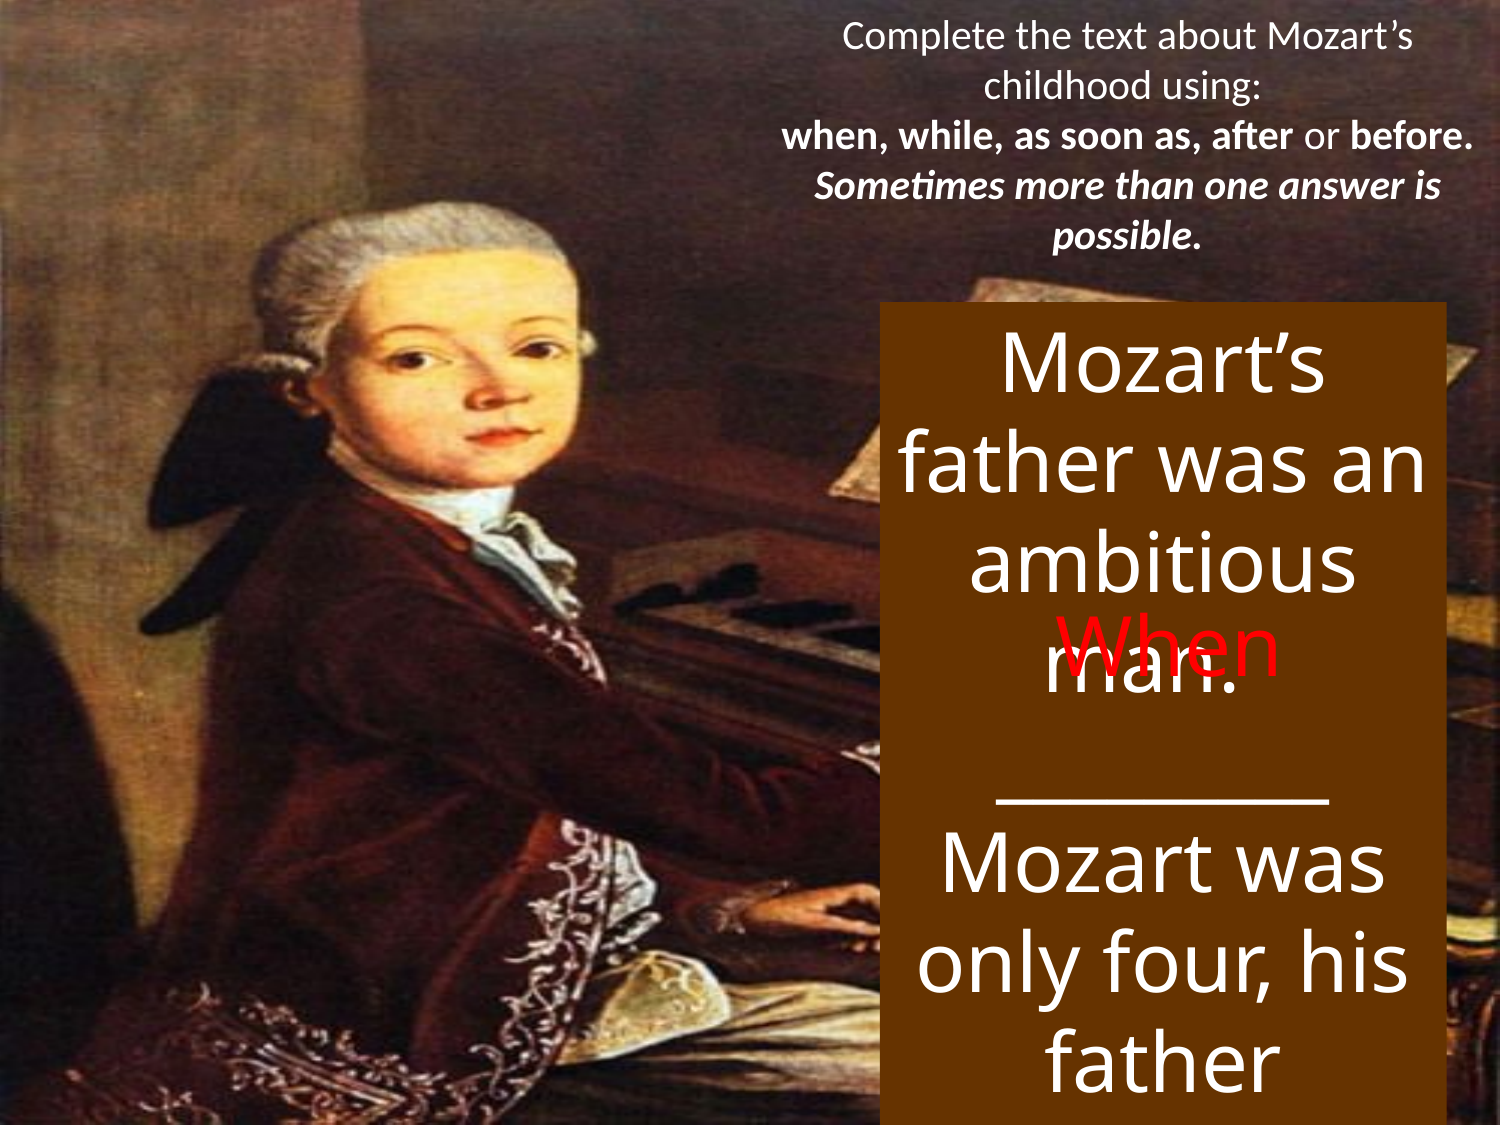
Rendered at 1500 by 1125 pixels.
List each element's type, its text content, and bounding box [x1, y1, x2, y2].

text_box When [1033, 586, 1306, 701]
picture [0, 0, 1500, 1125]
text_box Complete the text about Mozart’s childhood using: when, while, as soon as, after or before. Sometimes more than one answer is possible. [755, 0, 1500, 265]
text_box Mozart’s father was an ambitious man. _________ Mozart was only four, his father started practising the piano with him. [879, 302, 1447, 1125]
